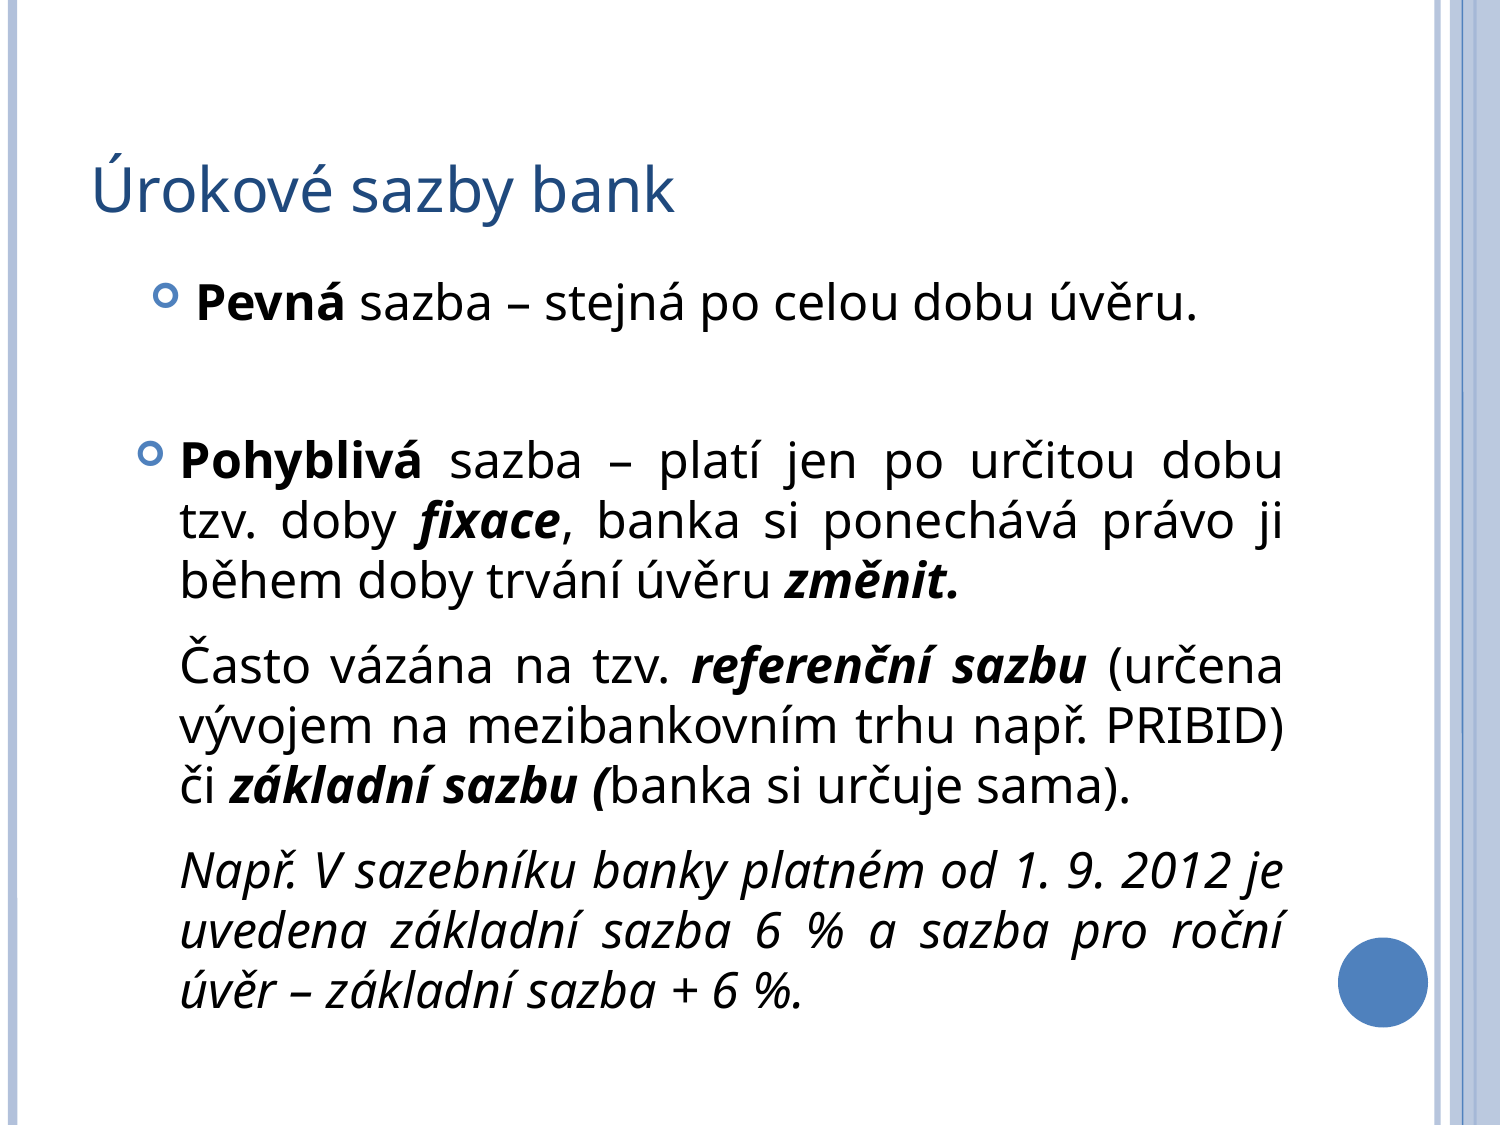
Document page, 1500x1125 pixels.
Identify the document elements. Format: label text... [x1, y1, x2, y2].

title Úrokové sazby bank [75, 45, 1300, 233]
list Pevná sazba – stejná po celou dobu úvěru. Pohyblivá sazba – platí jen po určitou dobu tzv. doby fixace, banka si ponechává právo ji během doby trvání úvěru změnit. Často vázána na tzv. referenční sazbu (určena vývojem na mezibankovním trhu např. PRIBID) či základní sazbu (banka si určuje sama). Např. V sazebníku banky platném od 1. 9. 2012 je uvedena základní sazba 6 % a sazba pro roční úvěr – základní sazba + 6 %. [75, 262, 1300, 1062]
